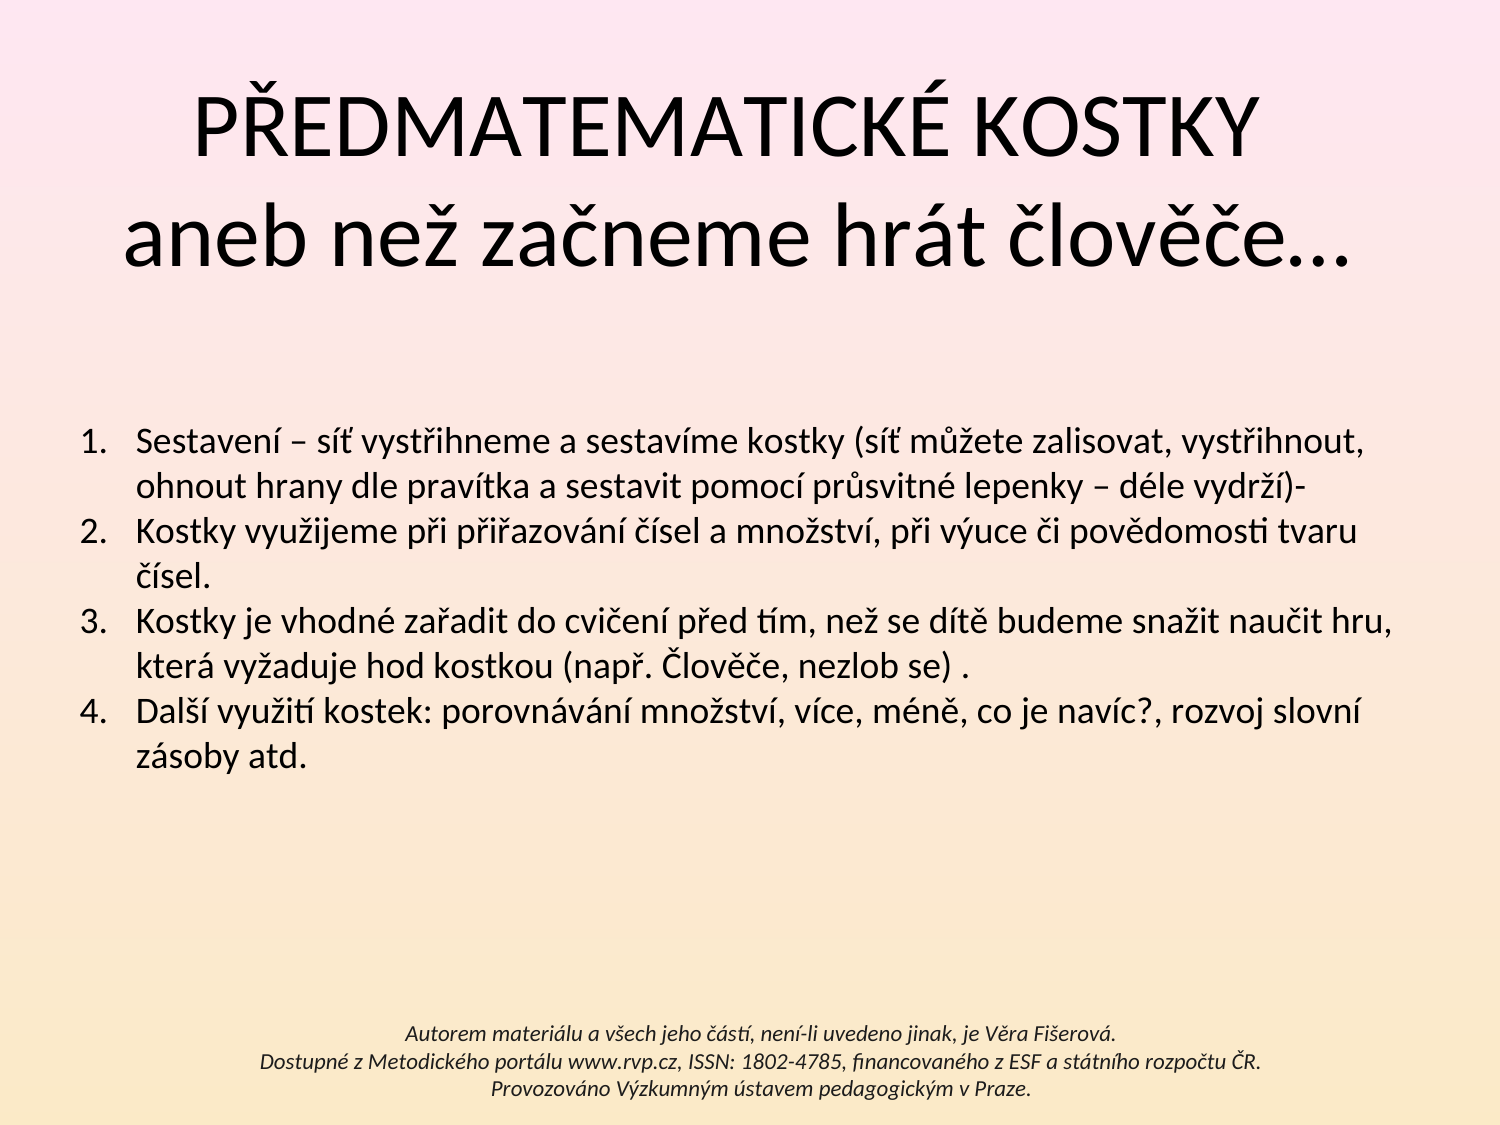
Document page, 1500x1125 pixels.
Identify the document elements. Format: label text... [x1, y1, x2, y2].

text_box Sestavení – síť vystřihneme a sestavíme kostky (síť můžete zalisovat, vystřihnout, ohnout hrany dle pravítka a sestavit pomocí průsvitné lepenky – déle vydrží)- Kostky využijeme při přiřazování čísel a množství, při výuce či povědomosti tvaru čísel. Kostky je vhodné zařadit do cvičení před tím, než se dítě budeme snažit naučit hru, která vyžaduje hod kostkou (např. Člověče, nezlob se) . Další využití kostek: porovnávání množství, více, méně, co je navíc?, rozvoj slovní zásoby atd. [64, 408, 1447, 830]
text_box Autorem materiálu a všech jeho částí, není-li uvedeno jinak, je Věra Fišerová. Dostupné z Metodického portálu www.rvp.cz, ISSN: 1802-4785, financovaného z ESF a státního rozpočtu ČR. Provozováno Výzkumným ústavem pedagogickým v Praze. [64, 995, 1459, 1125]
title PŘEDMATEMATICKÉ KOSTKY aneb než začneme hrát člověče… [100, 54, 1376, 296]
